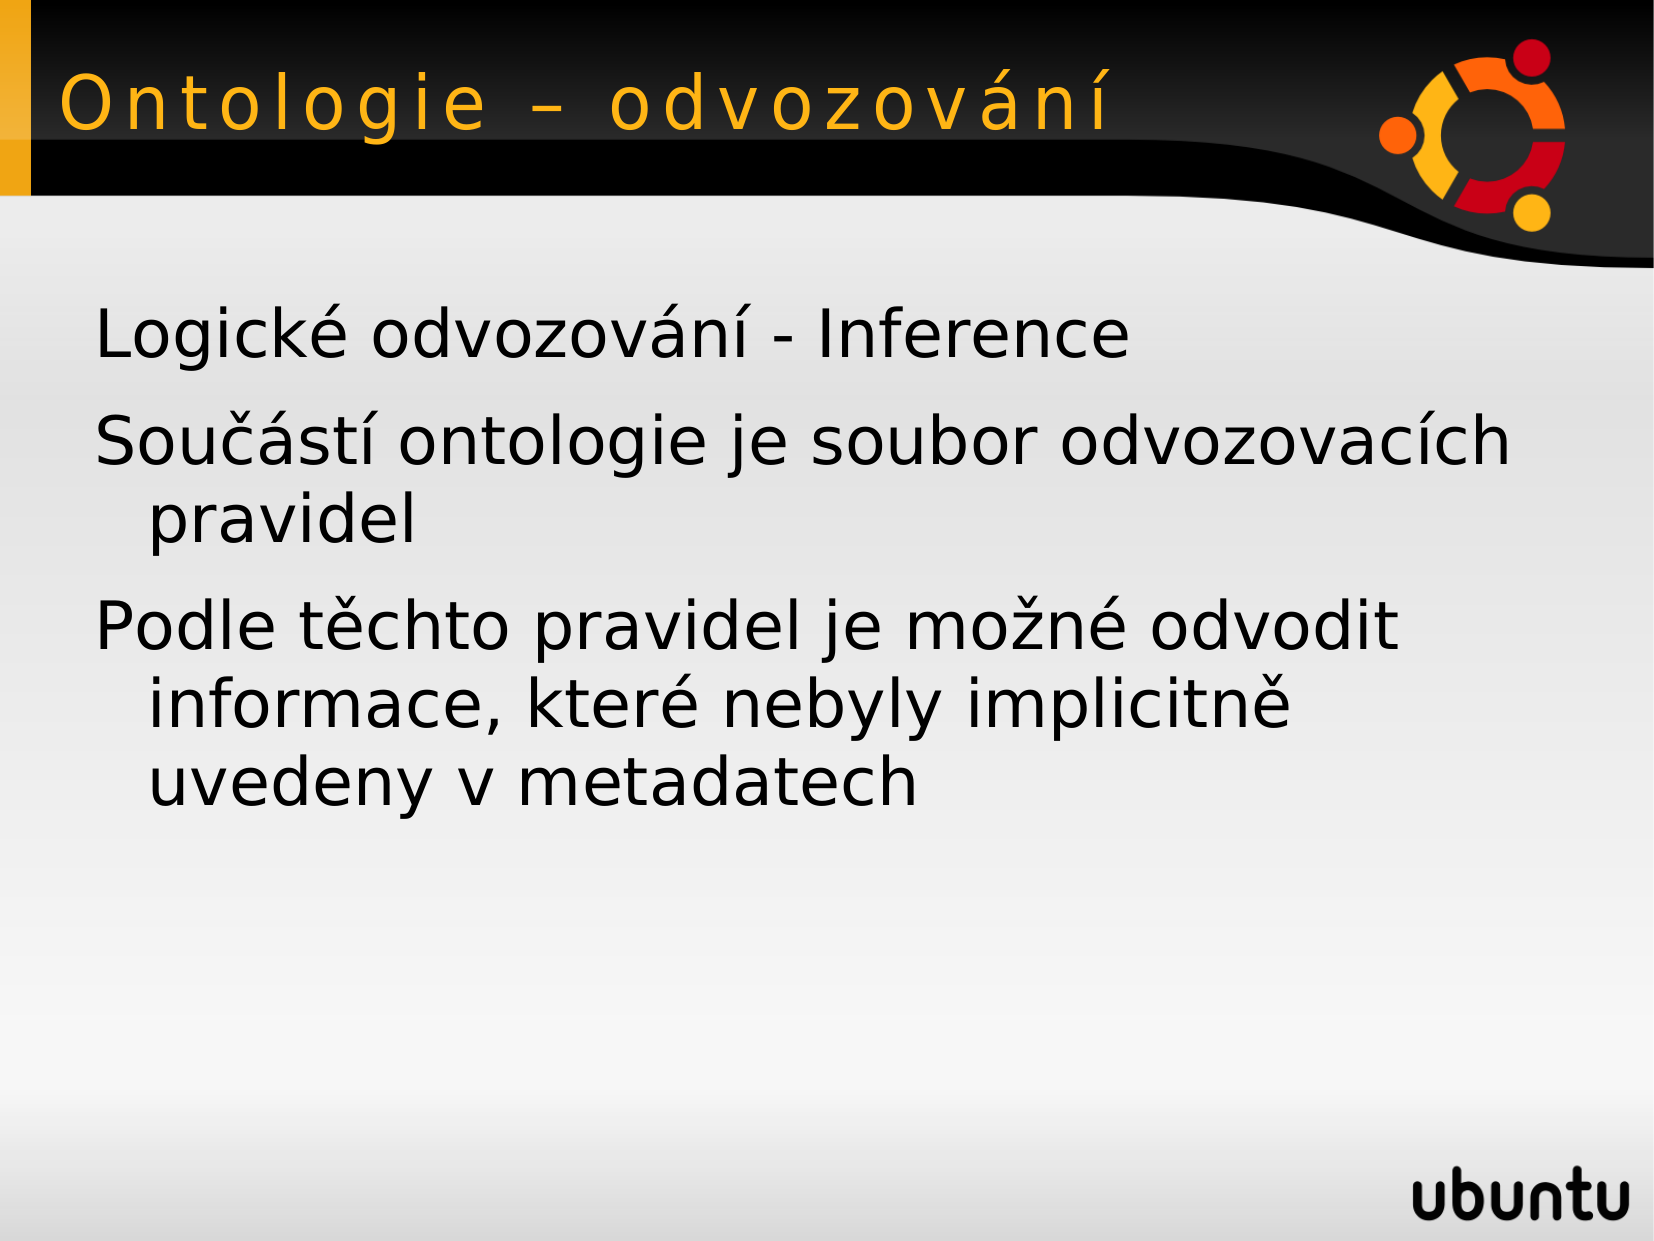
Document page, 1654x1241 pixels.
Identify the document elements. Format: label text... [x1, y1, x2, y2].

title Ontologie – odvozování [59, 29, 1270, 178]
picture [0, 0, 1654, 1241]
list Logické odvozování - Inference Součástí ontologie je soubor odvozovacích pravidel Podle těchto pravidel je možné odvodit informace, které nebyly implicitně uvedeny v metadatech [76, 295, 1565, 1114]
